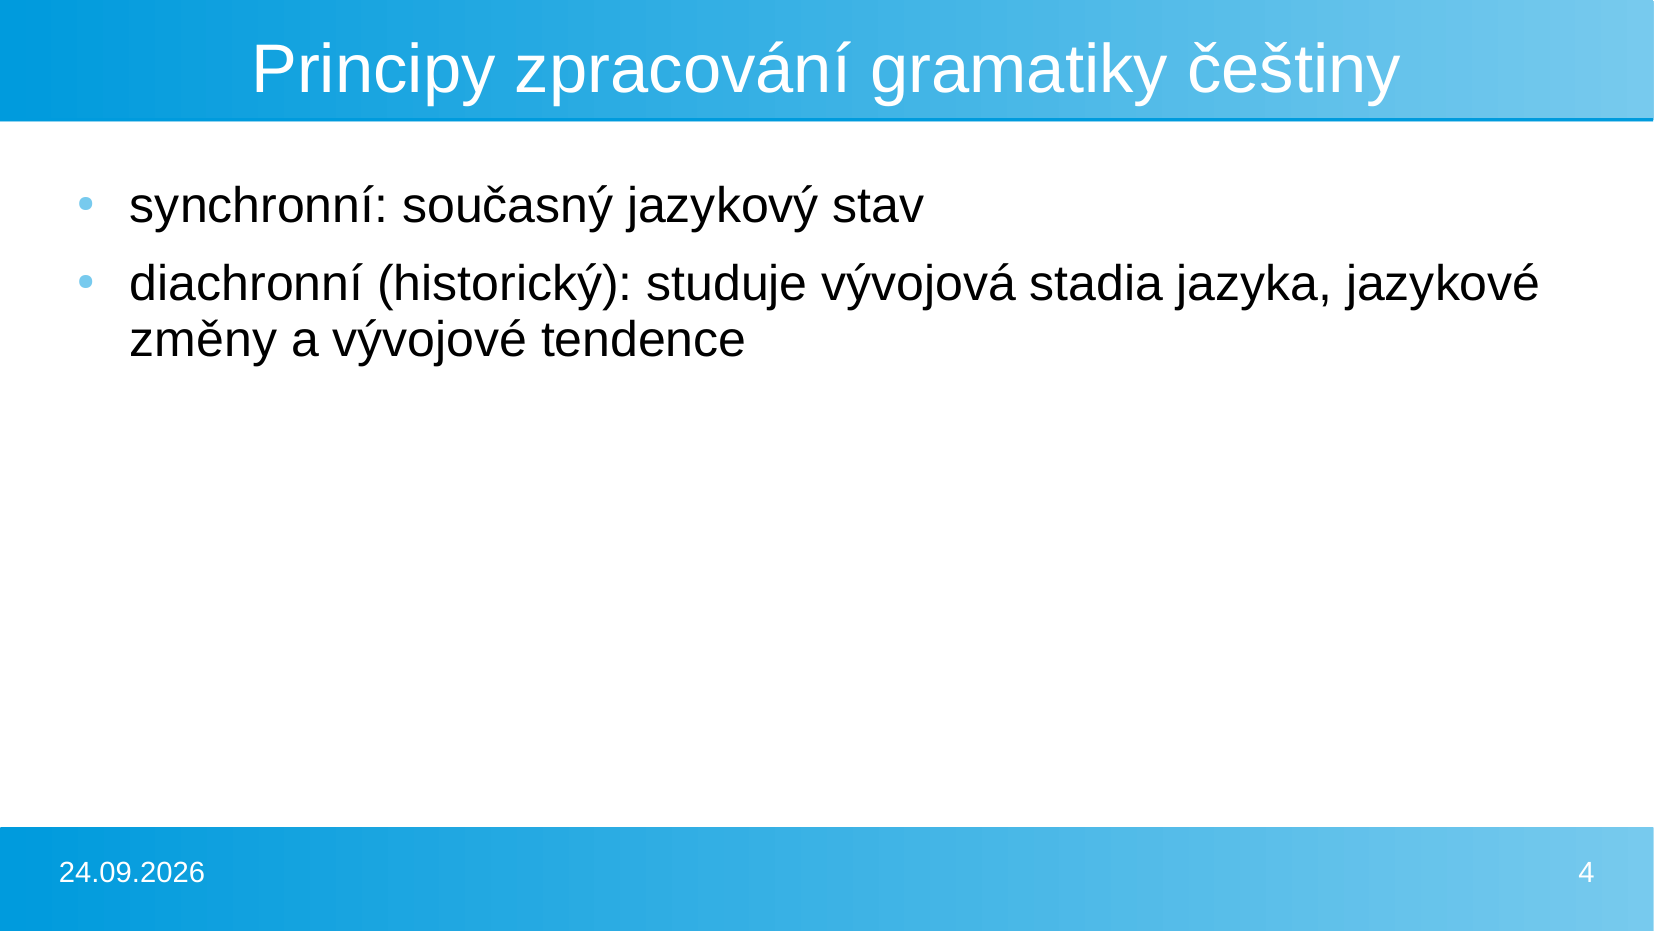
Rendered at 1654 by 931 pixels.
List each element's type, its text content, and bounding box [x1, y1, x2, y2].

title Principy zpracování gramatiky češtiny [59, 29, 1595, 108]
list synchronní: současný jazykový stav diachronní (historický): studuje vývojová stadia jazyka, jazykové změny a vývojové tendence [59, 177, 1595, 768]
